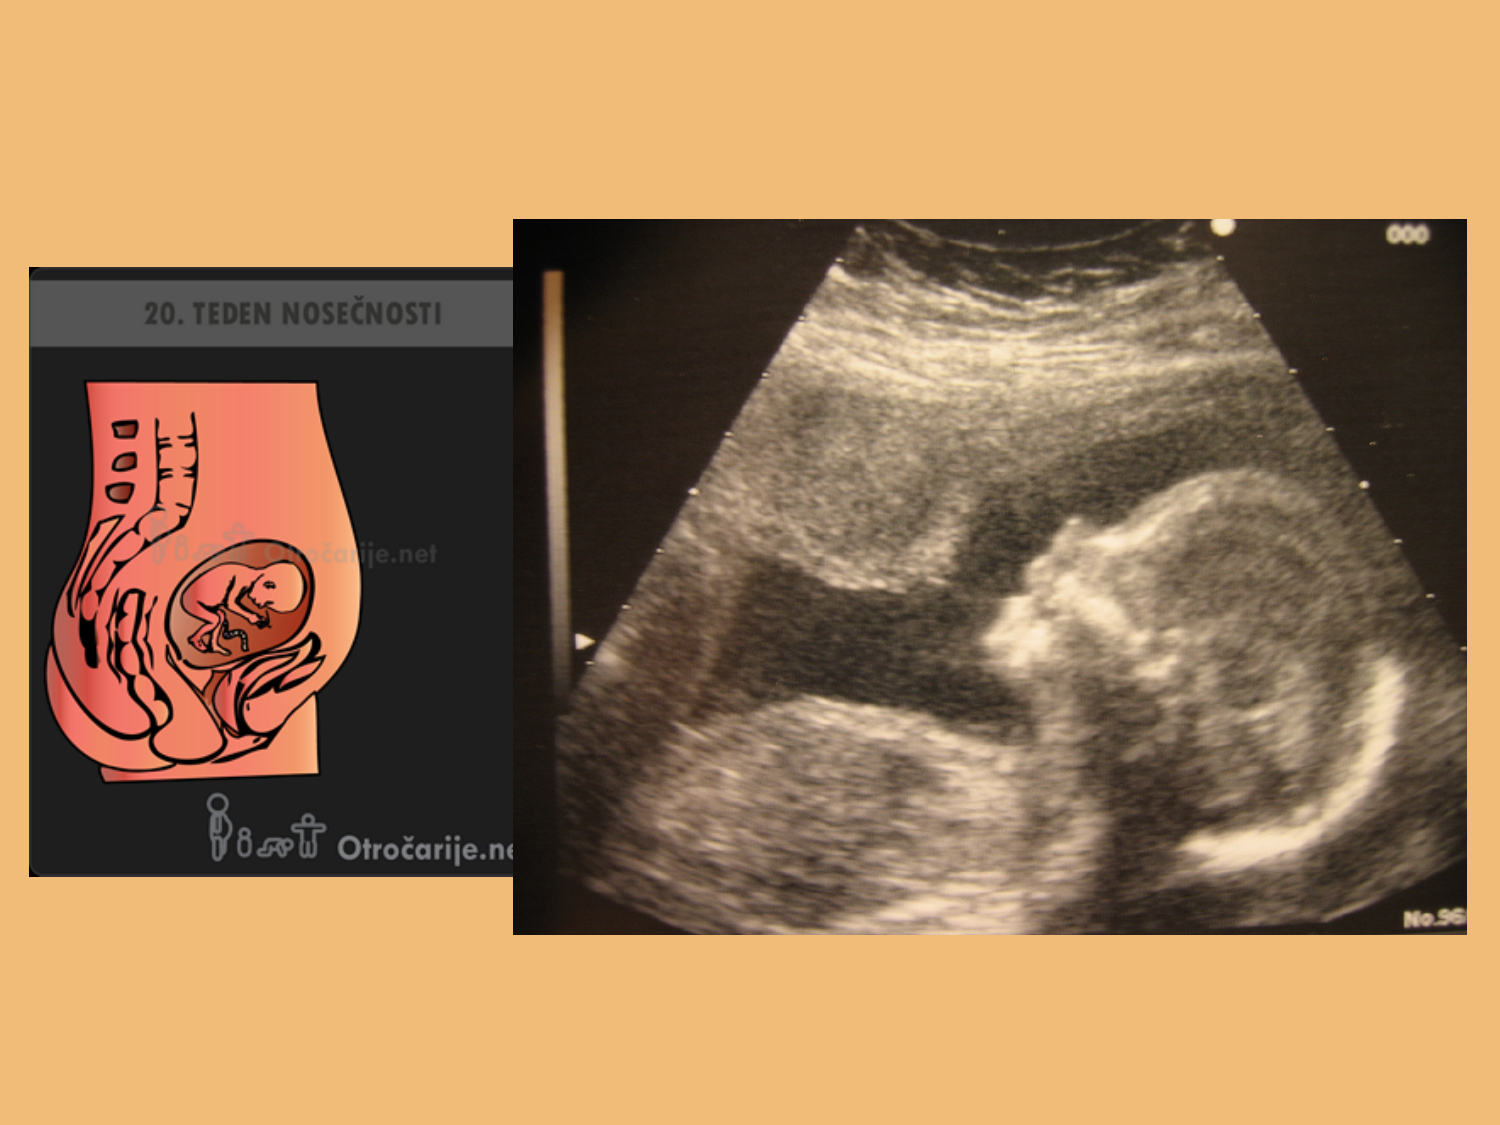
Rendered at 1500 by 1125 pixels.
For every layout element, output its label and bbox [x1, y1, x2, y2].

picture [29, 219, 1467, 935]
